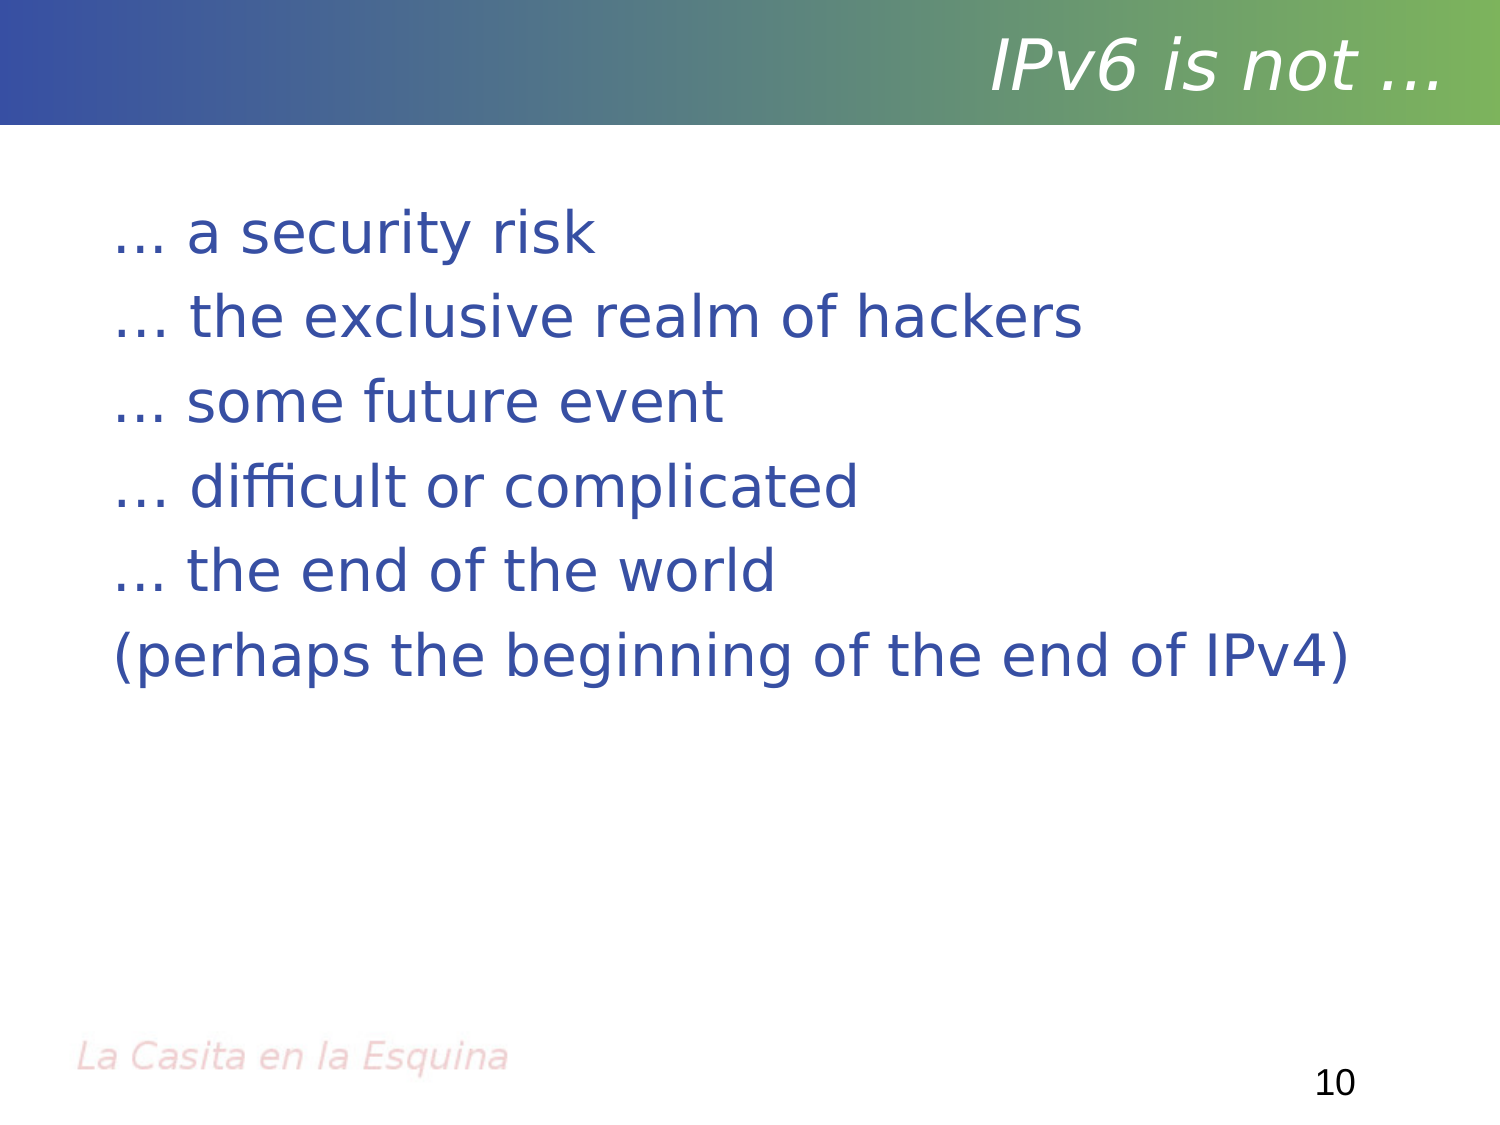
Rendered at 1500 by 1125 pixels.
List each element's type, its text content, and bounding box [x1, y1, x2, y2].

list ... a security risk … the exclusive realm of hackers ... some future event … difficult or complicated ... the end of the world (perhaps the beginning of the end of IPv4) [70, 187, 1438, 856]
picture [45, 1019, 545, 1095]
title IPv6 is not ... [62, 12, 1463, 113]
